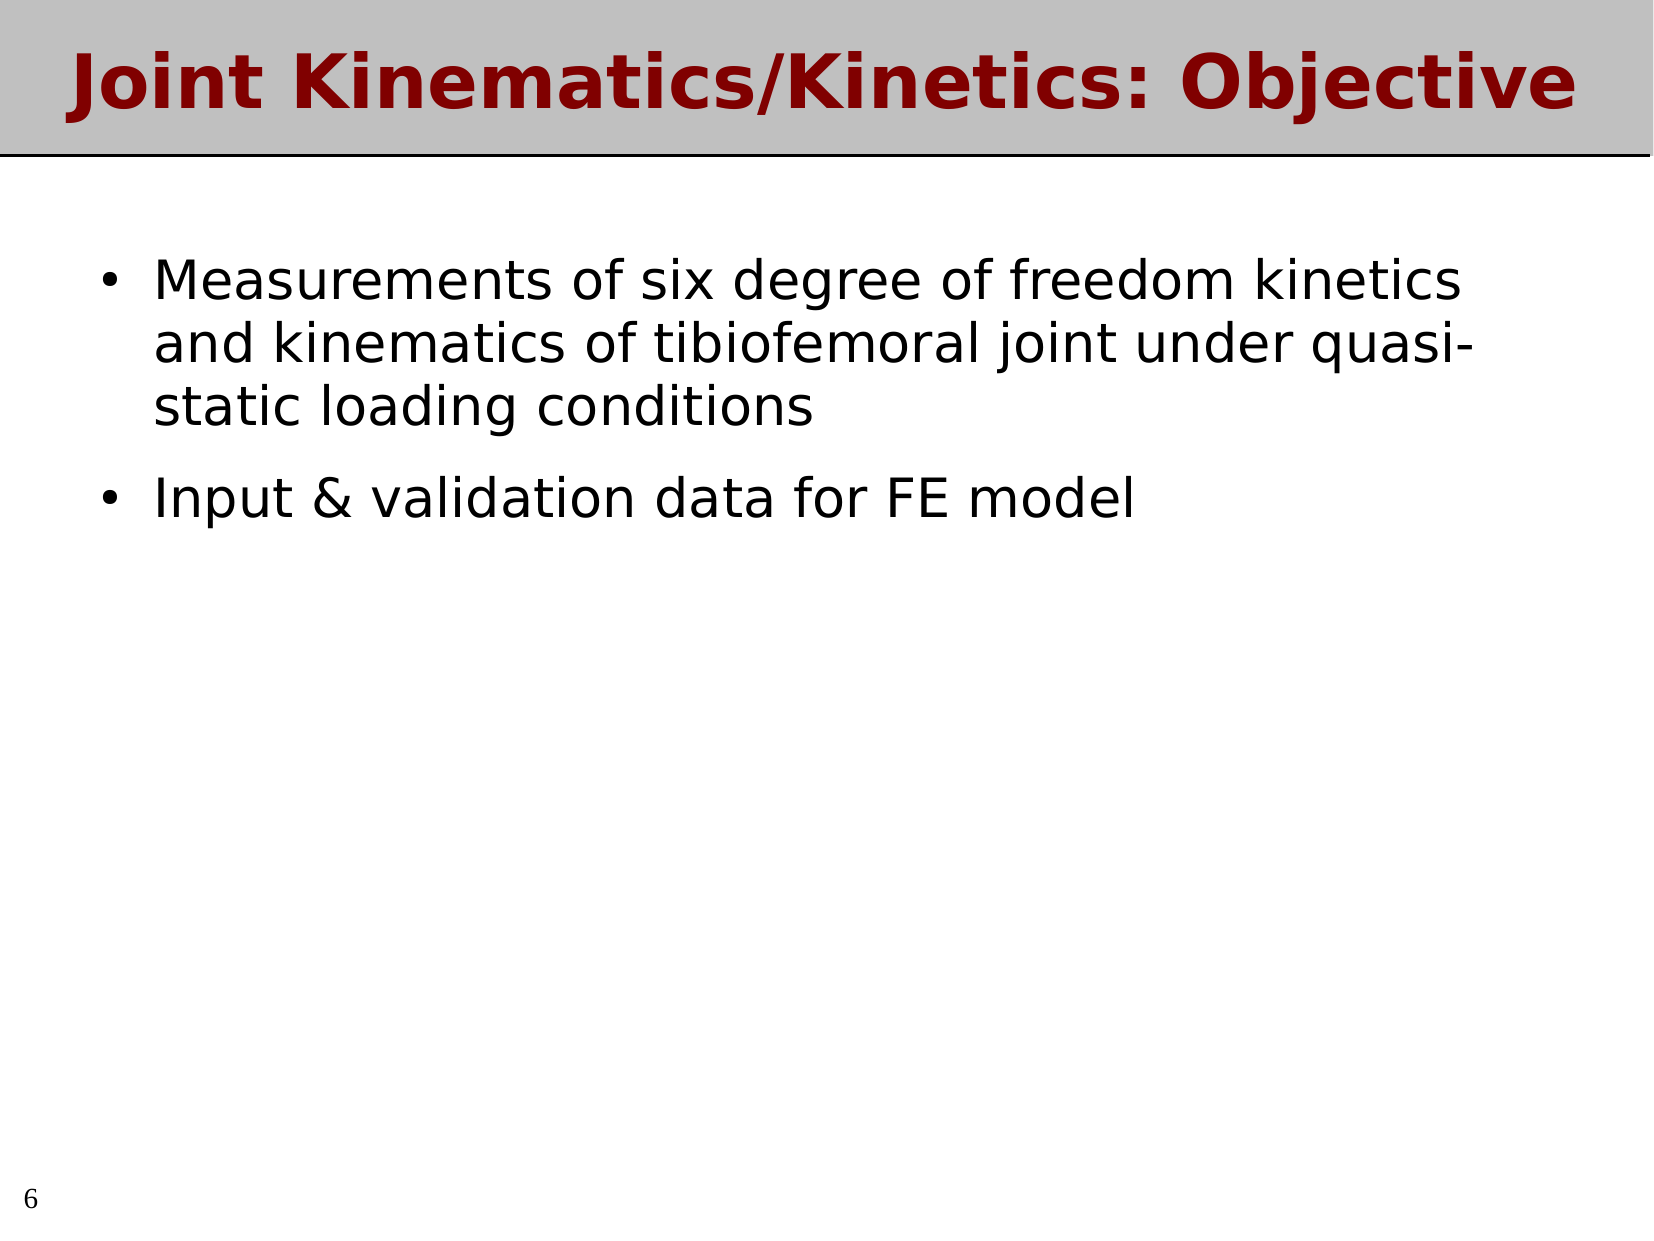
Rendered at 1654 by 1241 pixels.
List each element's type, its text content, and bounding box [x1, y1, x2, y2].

list Measurements of six degree of freedom kinetics and kinematics of tibiofemoral joint under quasi-static loading conditions Input & validation data for FE model [82, 248, 1571, 969]
text_box [0, 0, 1654, 156]
text_box Joint Kinematics/Kinetics: Objective [0, 31, 1651, 134]
